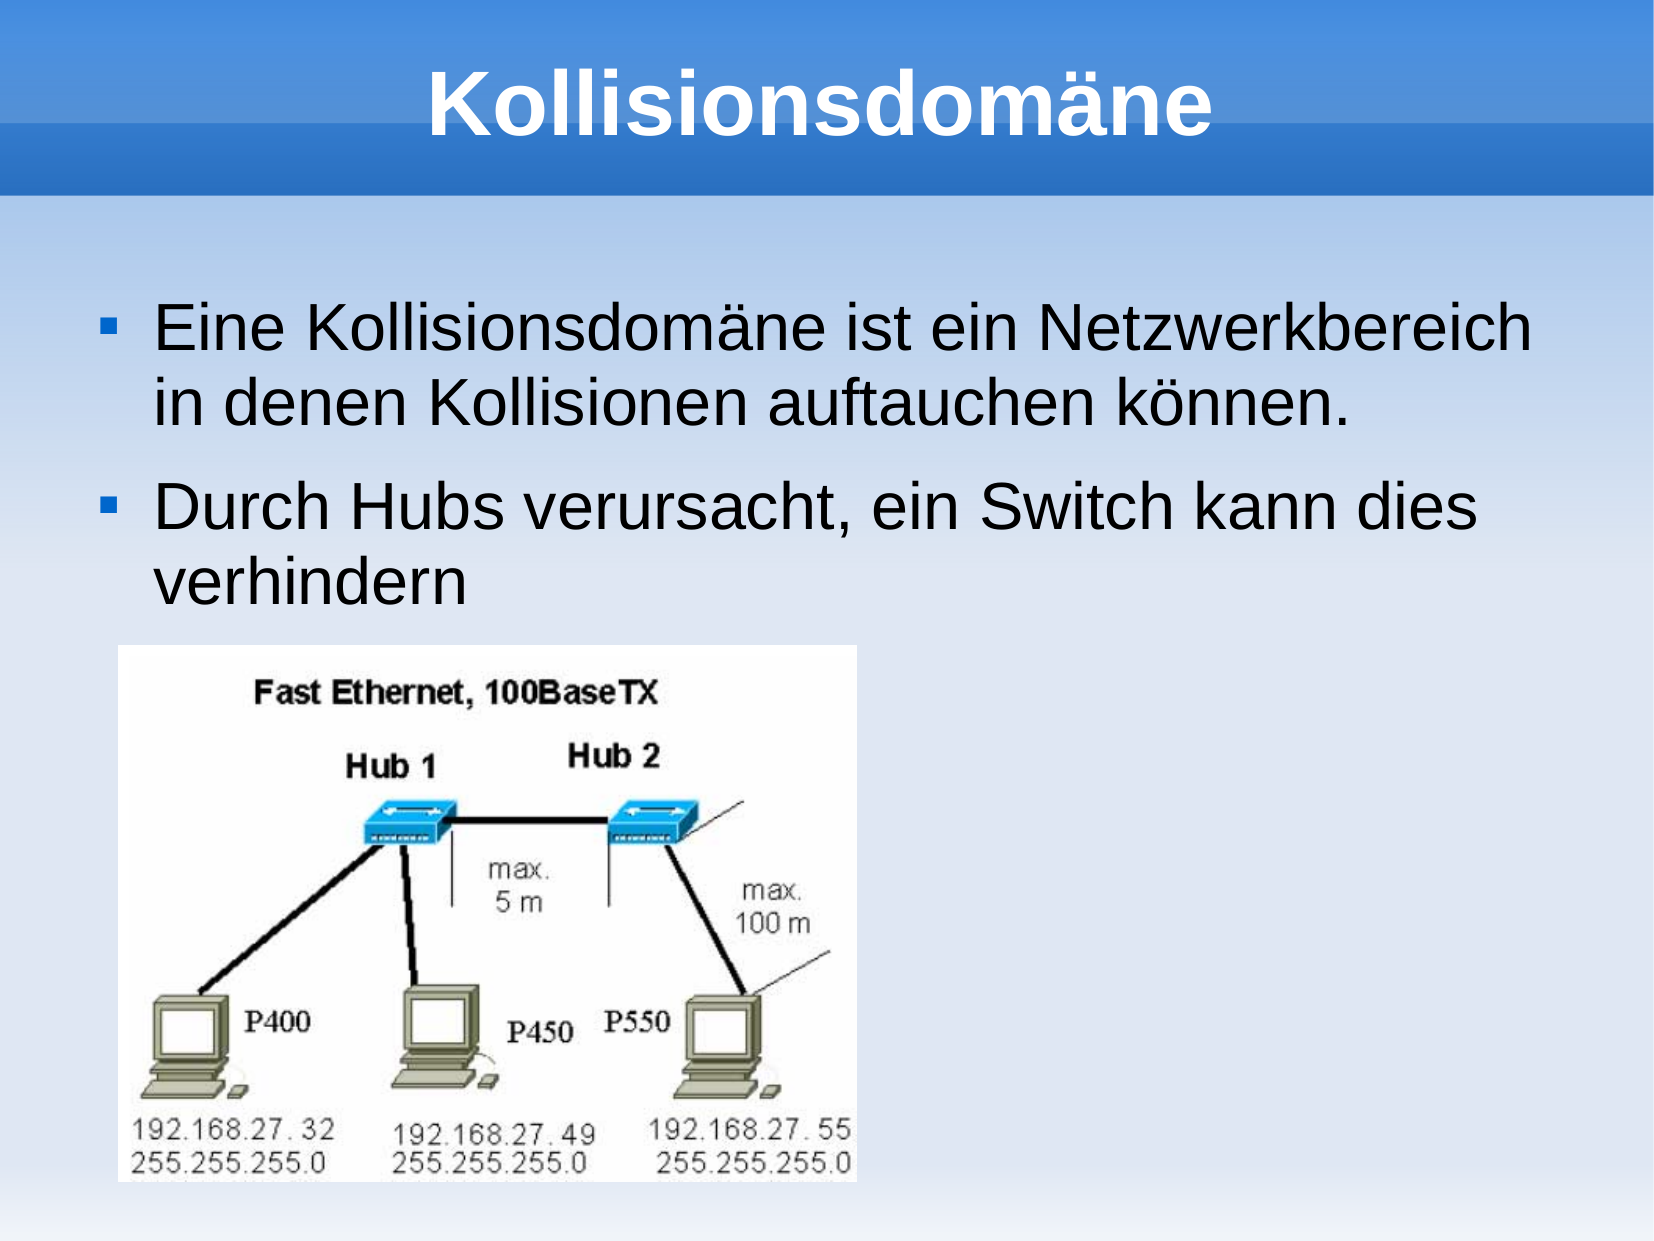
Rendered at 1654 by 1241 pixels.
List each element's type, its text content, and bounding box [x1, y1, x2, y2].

picture [0, 0, 1654, 1241]
title Kollisionsdomäne [76, 0, 1565, 208]
list Eine Kollisionsdomäne ist ein Netzwerkbereich in denen Kollisionen auftauchen können. Durch Hubs verursacht, ein Switch kann dies verhindern [82, 290, 1571, 1109]
